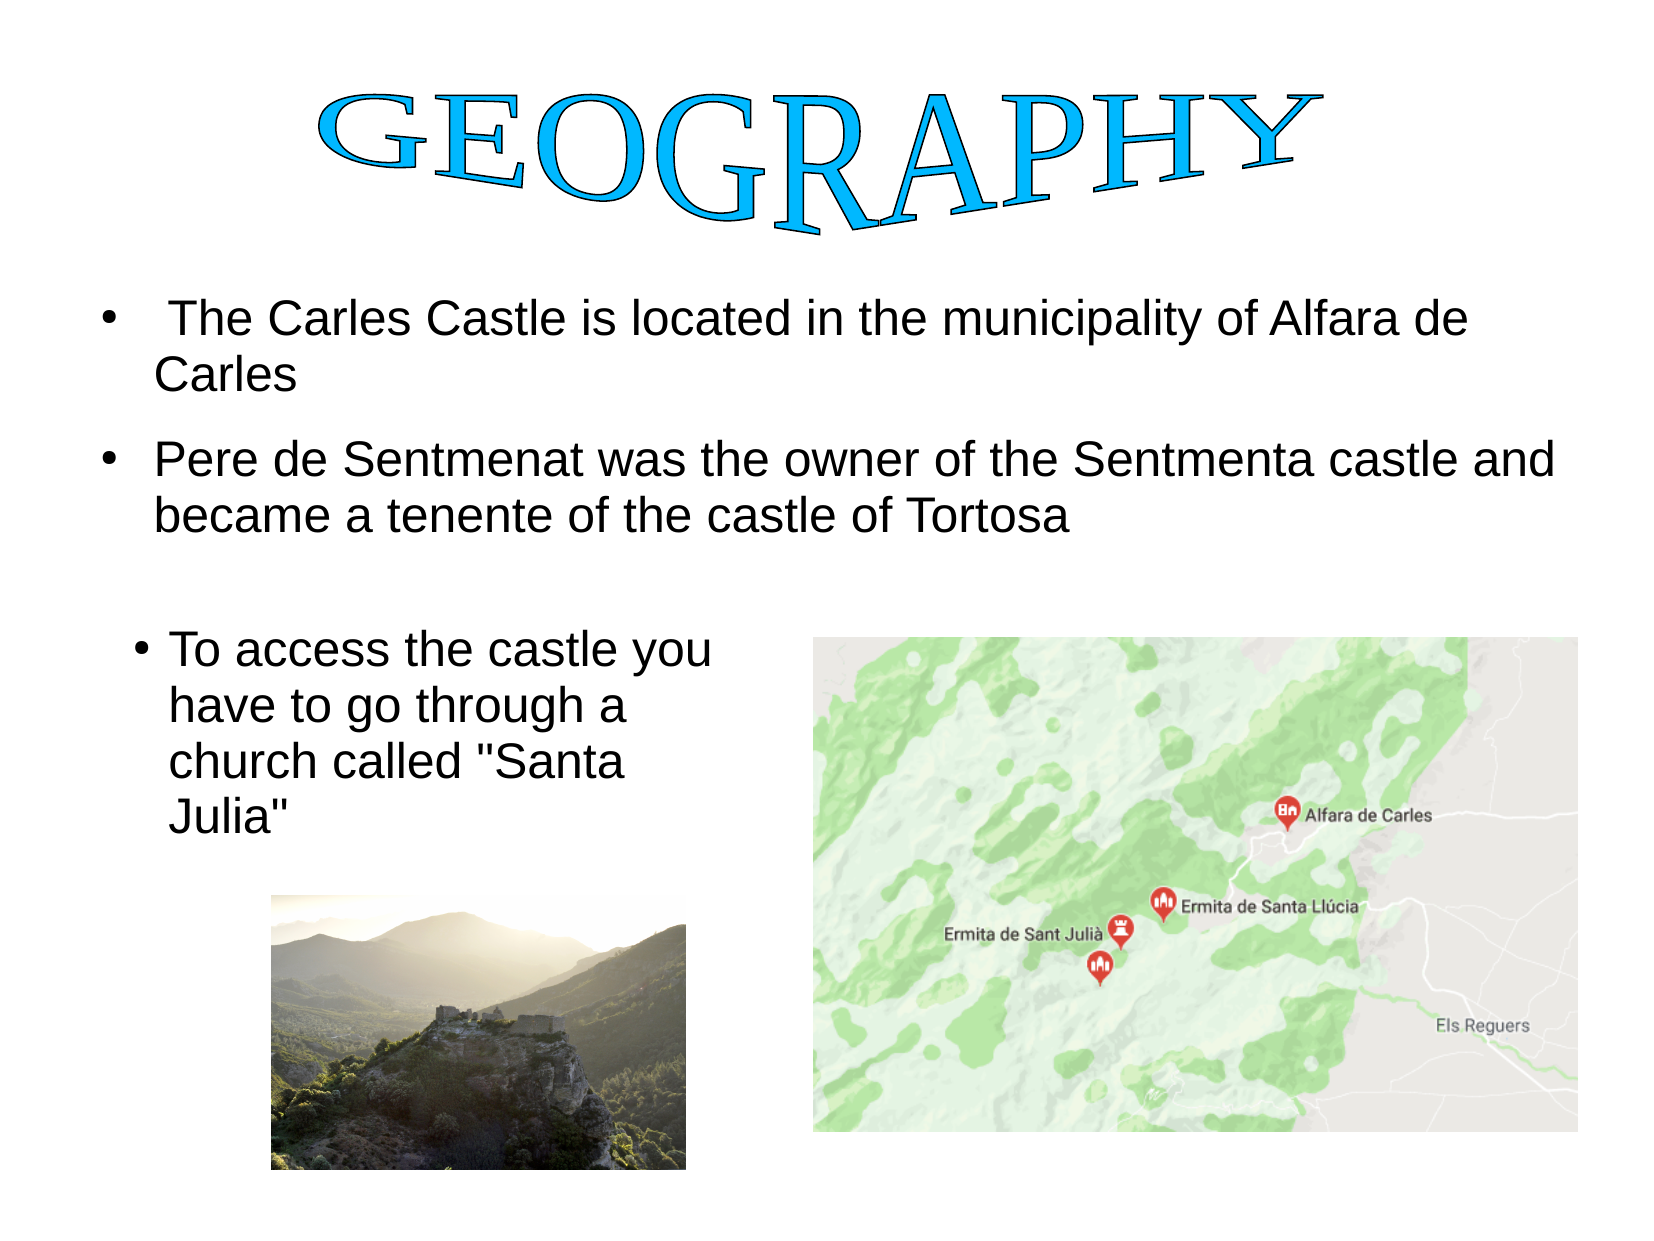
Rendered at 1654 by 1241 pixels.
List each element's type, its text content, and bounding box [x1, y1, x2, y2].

text_box GEOGRAPHY [880, 94, 997, 226]
text_box GEOGRAPHY [1209, 95, 1323, 169]
text_box GEOGRAPHY [1093, 95, 1204, 192]
text_box GEOGRAPHY [435, 95, 524, 188]
text_box GEOGRAPHY [538, 94, 644, 202]
text_box GEOGRAPHY [318, 94, 426, 168]
picture [271, 895, 686, 1170]
text_box GEOGRAPHY [657, 94, 765, 221]
text_box To access the castle you have to go through a church called "Santa Julia" [118, 614, 756, 852]
list The Carles Castle is located in the municipality of Alfara de Carles Pere de Sentmenat was the owner of the Sentmenta castle and became a tenente of the castle of Tortosa [82, 290, 1571, 1010]
text_box GEOGRAPHY [773, 95, 879, 235]
text_box GEOGRAPHY [1002, 95, 1083, 207]
picture [813, 637, 1578, 1132]
